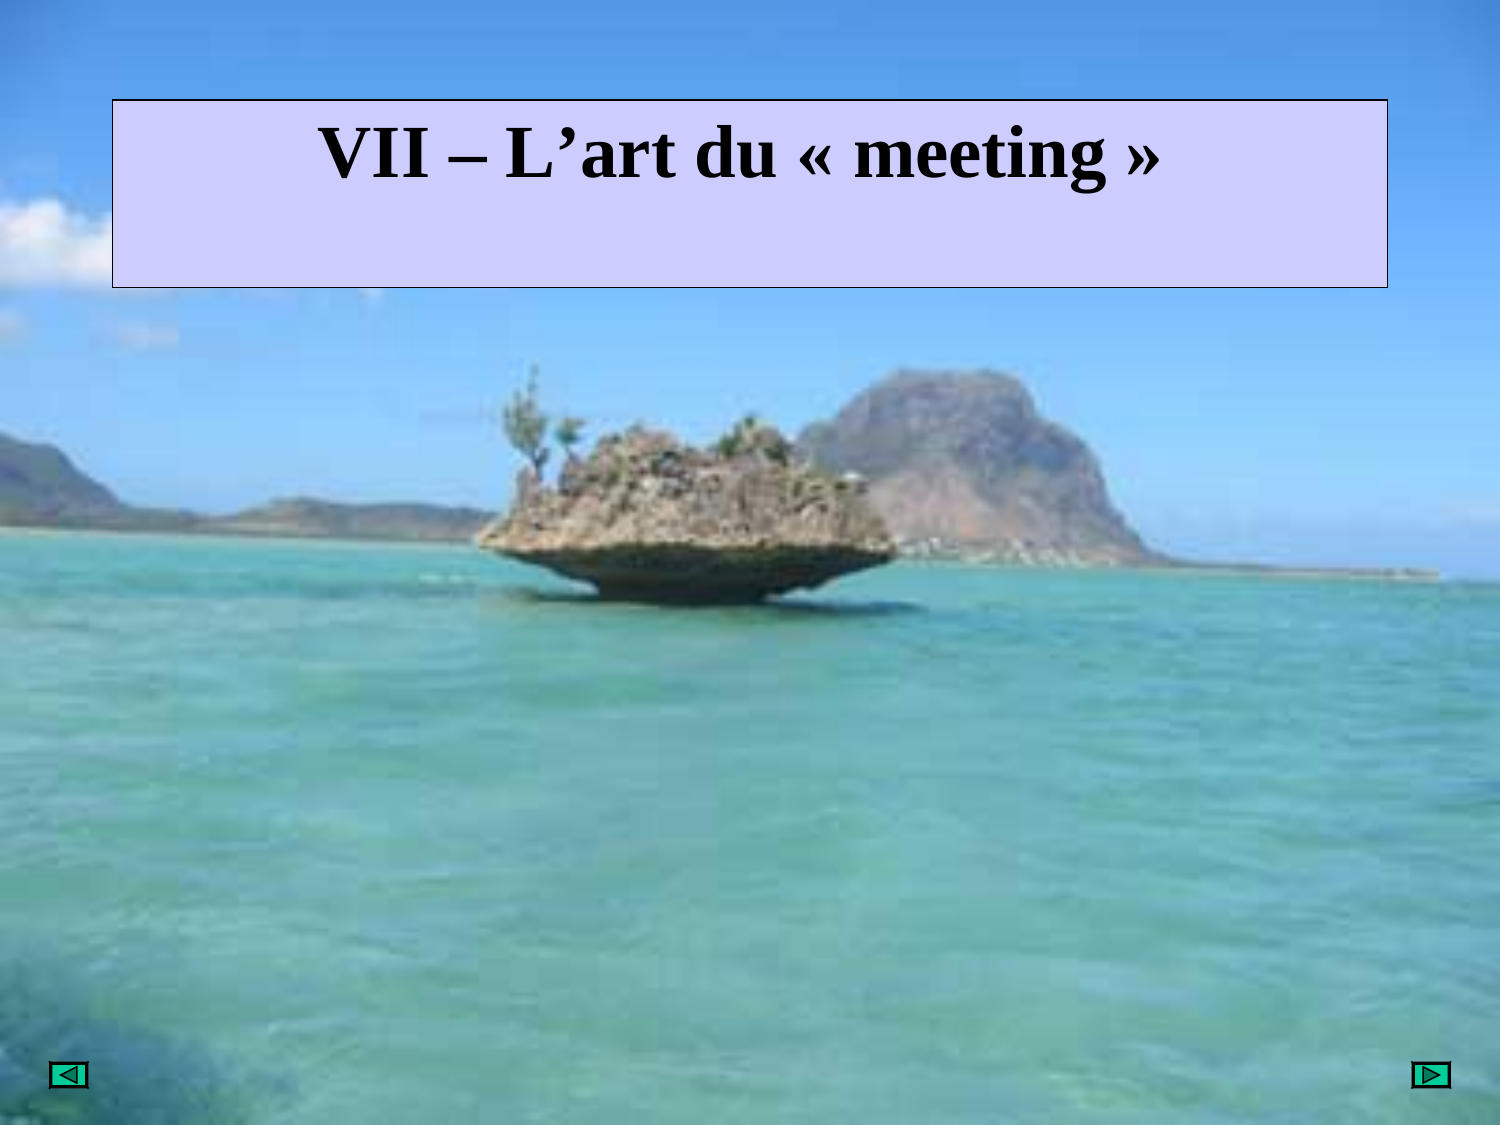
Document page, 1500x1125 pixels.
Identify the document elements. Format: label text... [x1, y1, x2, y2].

picture [0, 0, 1500, 1125]
text_box [1413, 1062, 1450, 1088]
title VII – L’art du « meeting » [112, 99, 1388, 288]
text_box [51, 1062, 88, 1088]
